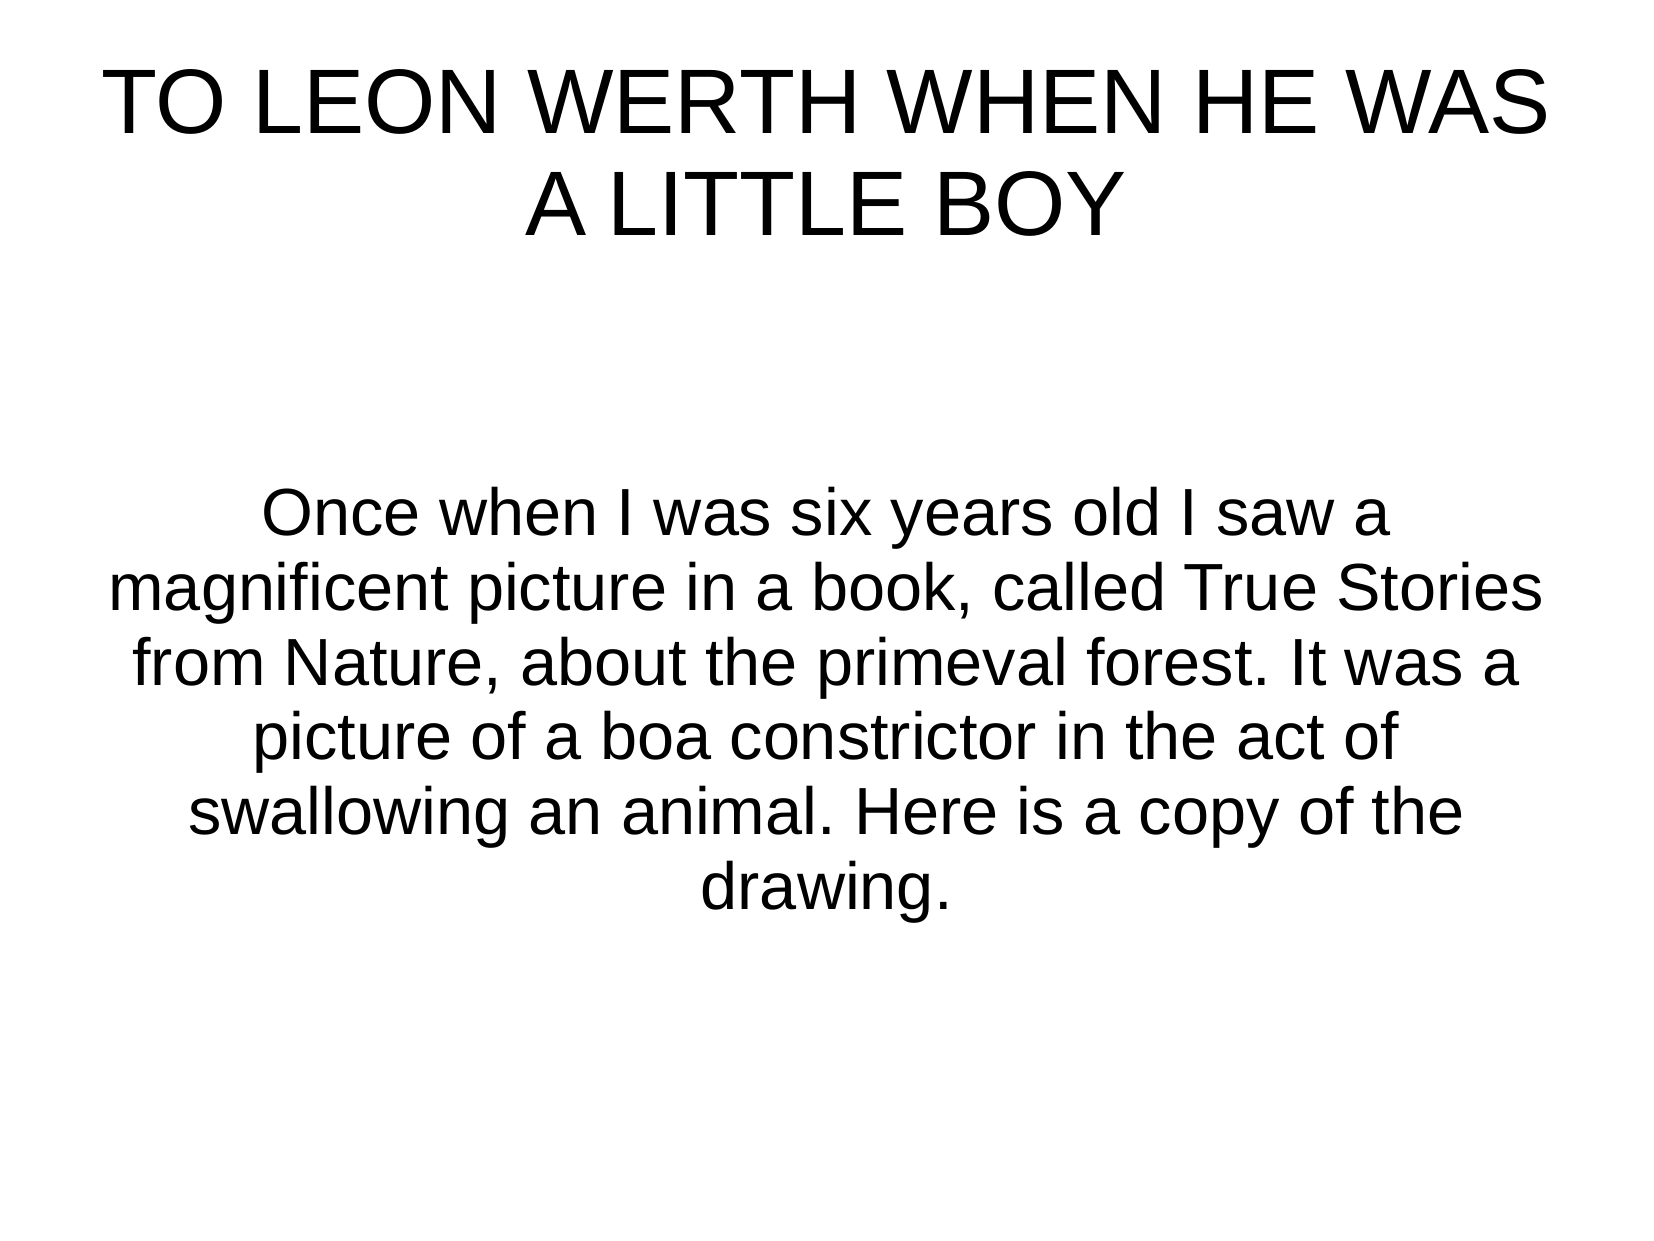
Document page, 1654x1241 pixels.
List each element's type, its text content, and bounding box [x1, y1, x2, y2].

title TO LEON WERTH WHEN HE WAS A LITTLE BOY [82, 49, 1571, 257]
subtitle Once when I was six years old I saw a magnificent picture in a book, called True Stories from Nature, about the primeval forest. It was a picture of a boa constrictor in the act of swallowing an animal. Here is a copy of the drawing. [82, 290, 1571, 1109]
